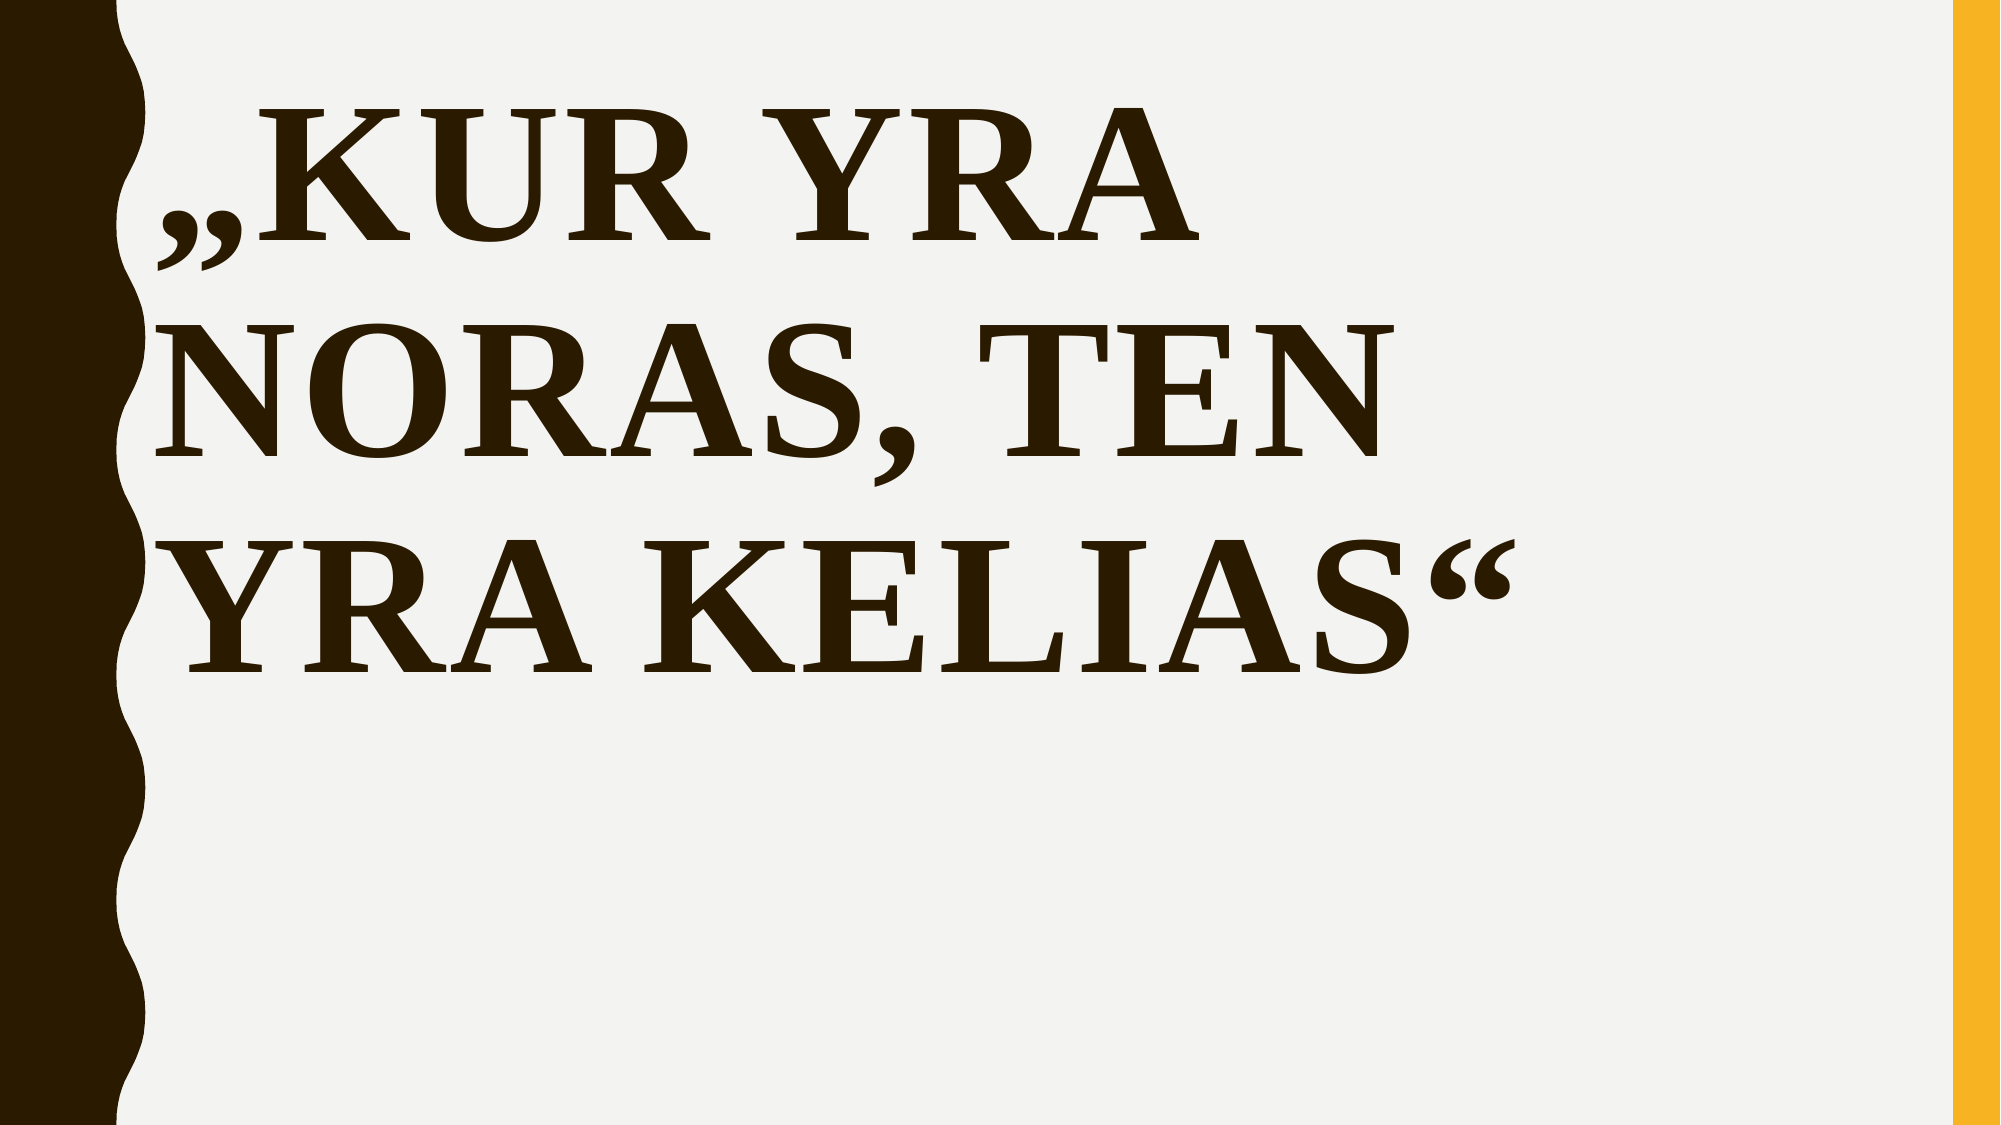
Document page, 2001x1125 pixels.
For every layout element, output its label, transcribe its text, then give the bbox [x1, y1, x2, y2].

title „Kur yra noras, ten yra kelias“ [137, 59, 1863, 1125]
